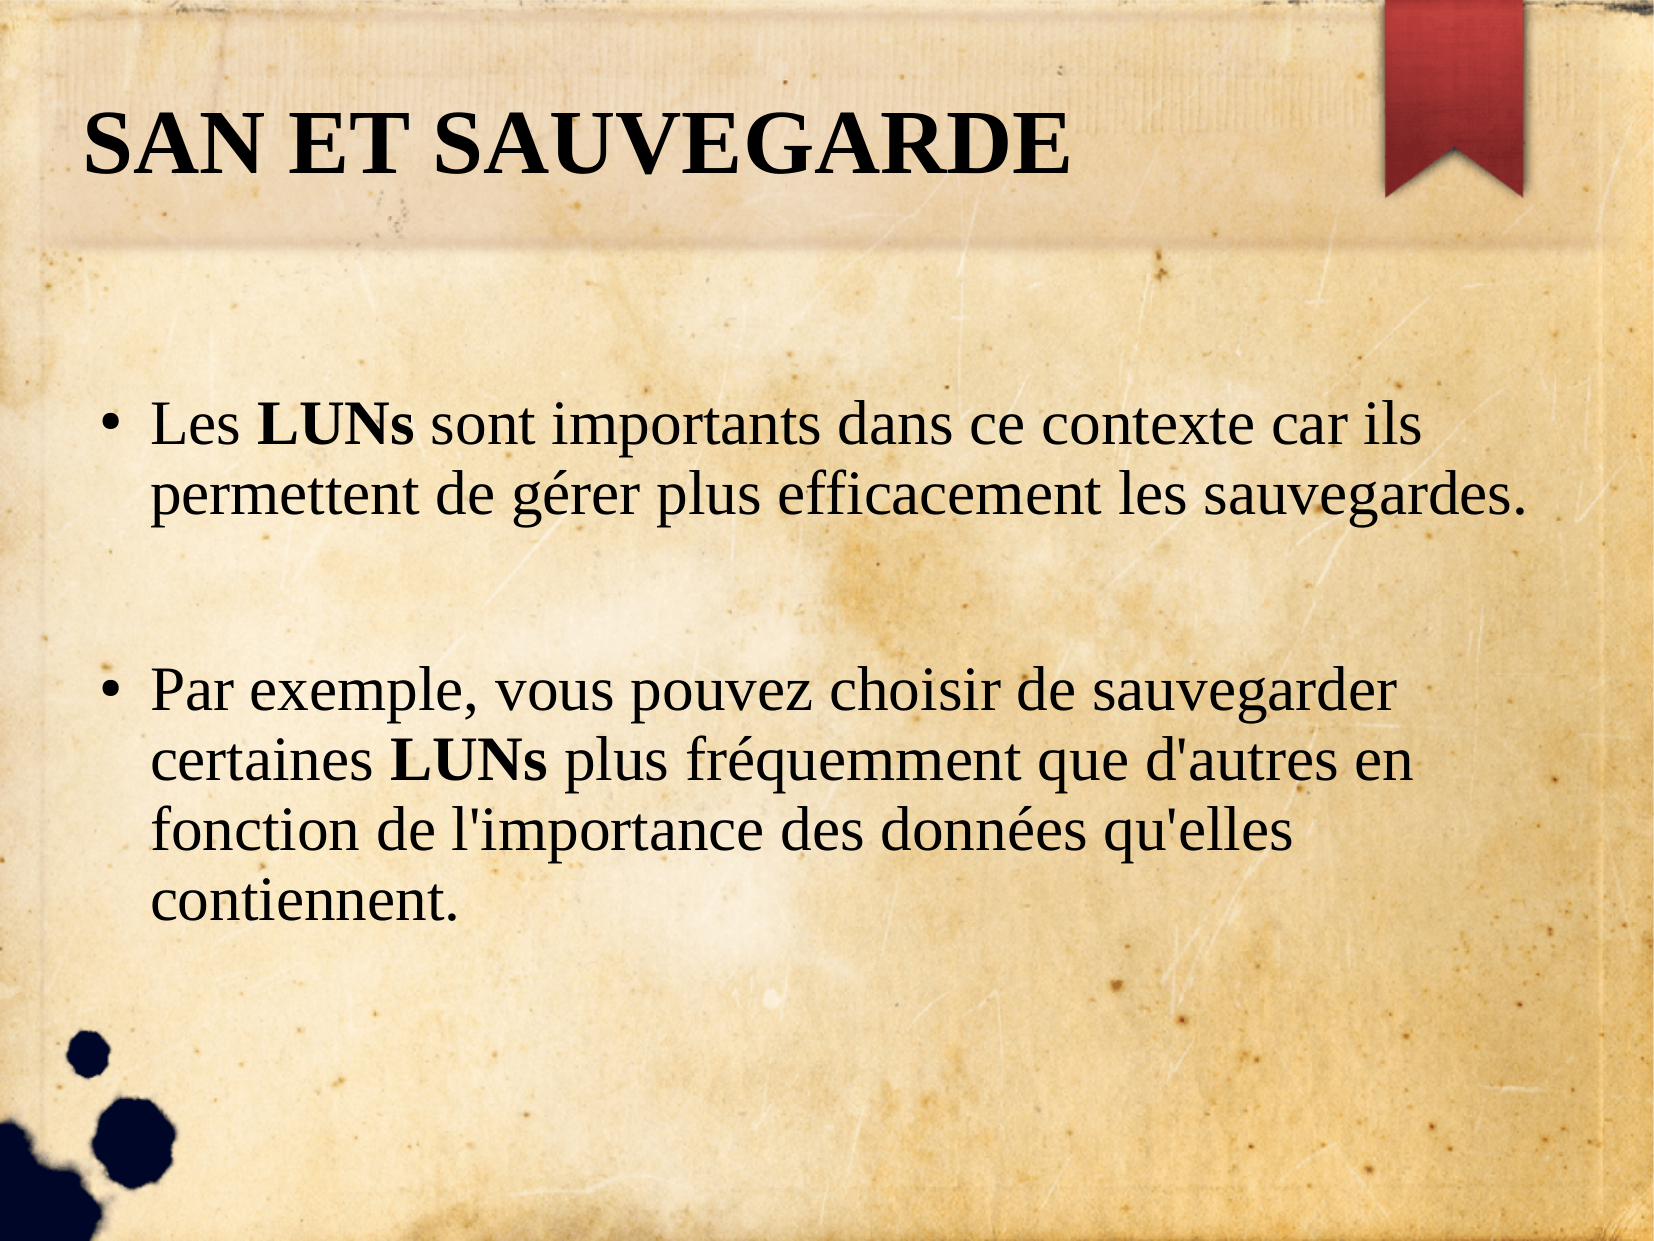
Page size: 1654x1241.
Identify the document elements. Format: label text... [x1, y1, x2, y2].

picture [0, 0, 1654, 1241]
title SAN ET SAUVEGARDE [82, 49, 1347, 237]
list Les LUNs sont importants dans ce contexte car ils permettent de gérer plus efficacement les sauvegardes. Par exemple, vous pouvez choisir de sauvegarder certaines LUNs plus fréquemment que d'autres en fonction de l'importance des données qu'elles contiennent. [82, 290, 1538, 1010]
